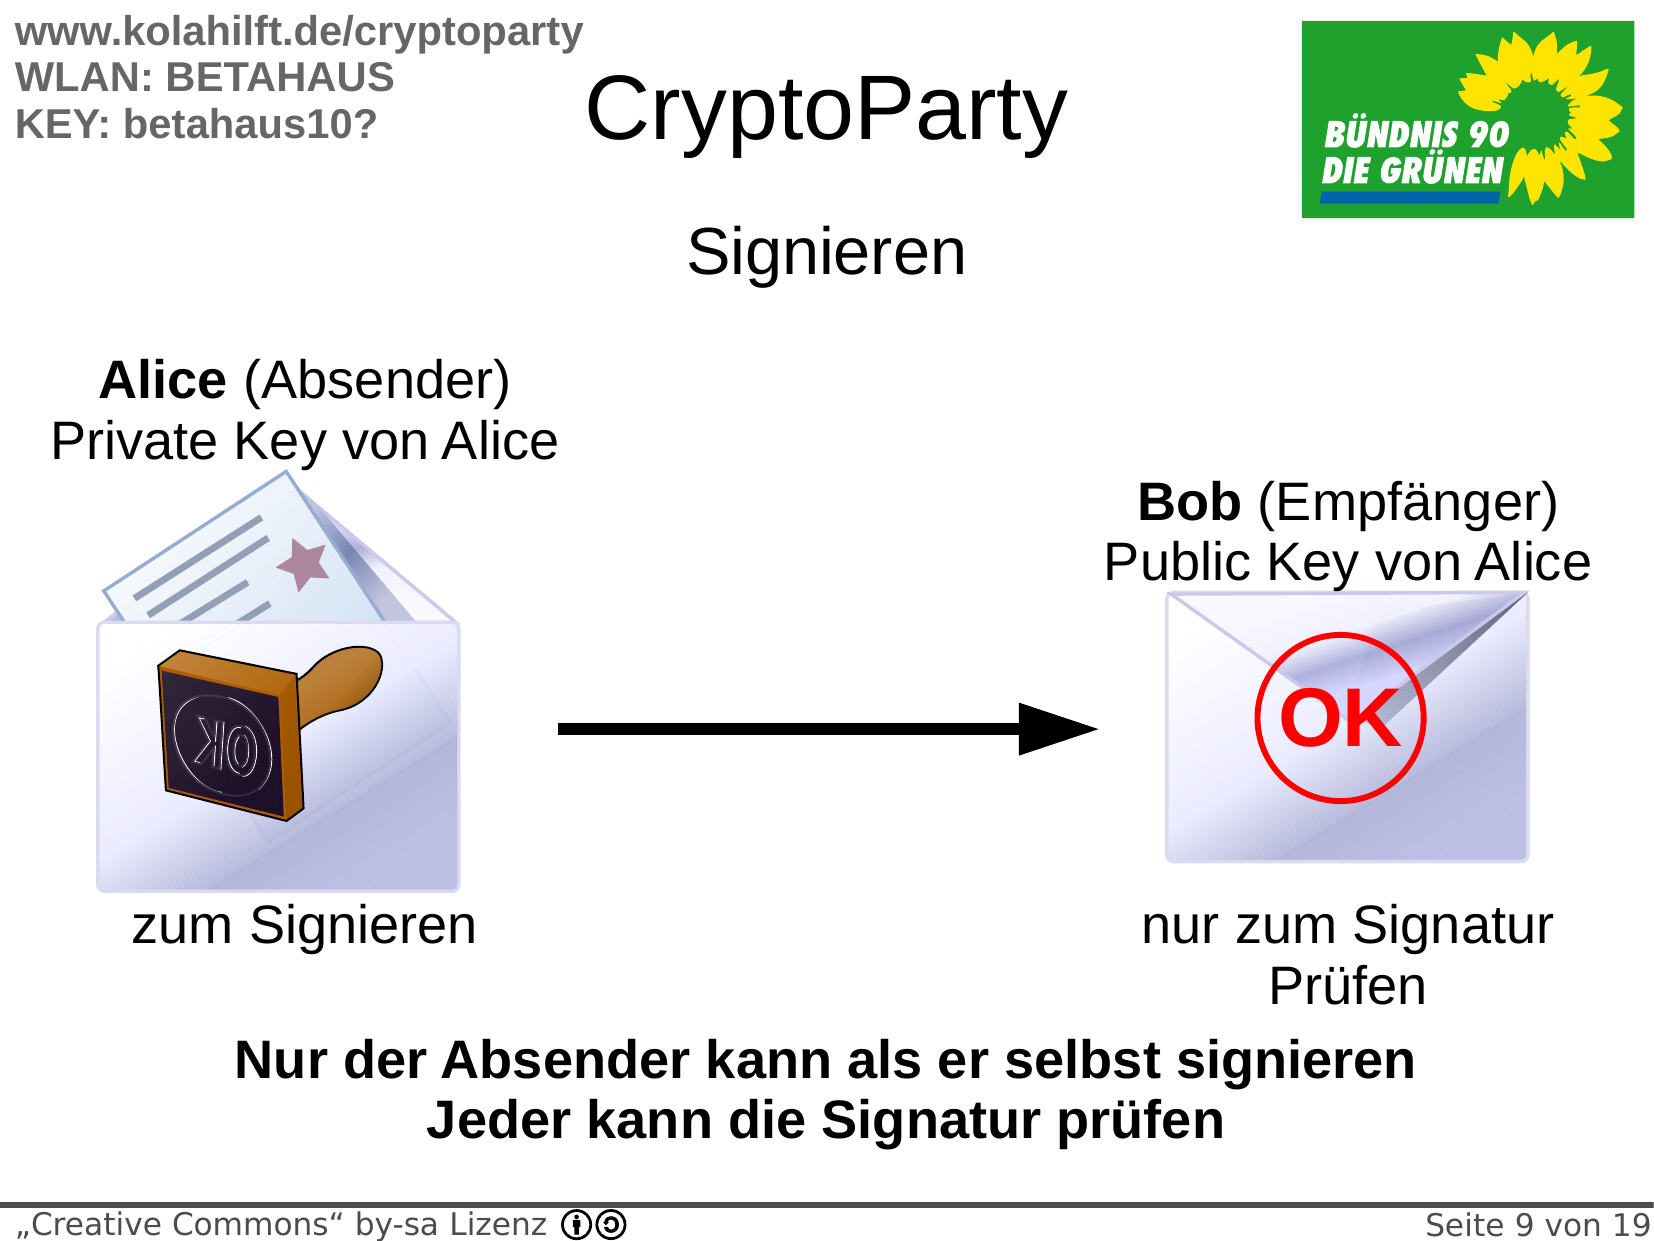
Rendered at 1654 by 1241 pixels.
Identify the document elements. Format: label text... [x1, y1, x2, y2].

picture [150, 603, 402, 855]
text_box Signieren [37, 206, 1616, 297]
text_box Bob (Empfänger) Public Key von Alice nur zum Signatur Prüfen [1043, 463, 1654, 1136]
text_box Nur der Absender kann als er selbst signieren Jeder kann die Signatur prüfen [139, 1022, 1514, 1158]
text_box OK [1257, 634, 1424, 802]
text_box Alice (Absender) Private Key von Alice zum Signieren [0, 342, 611, 1071]
